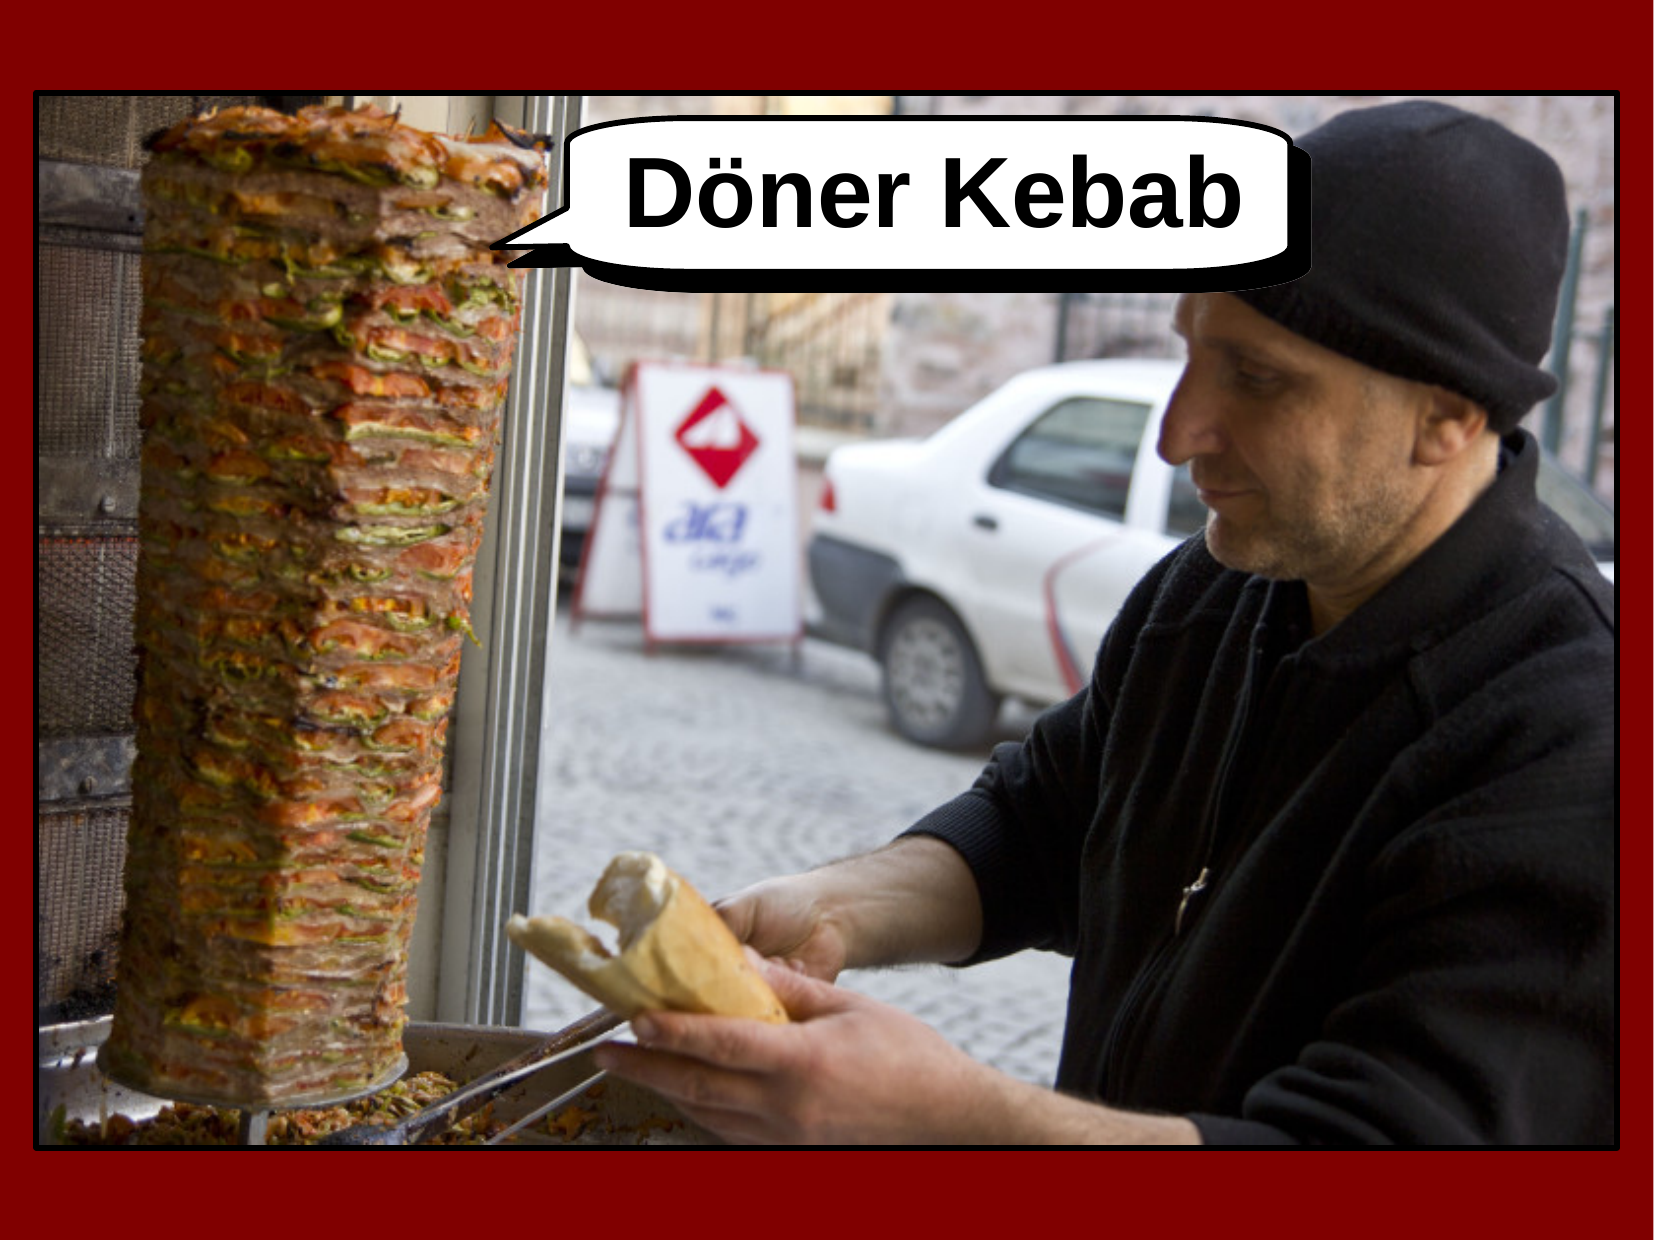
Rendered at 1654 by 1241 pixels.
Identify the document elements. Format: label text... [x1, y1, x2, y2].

text_box Döner Kebab [608, 129, 1279, 257]
picture [39, 95, 1615, 1145]
text_box [492, 118, 1291, 272]
